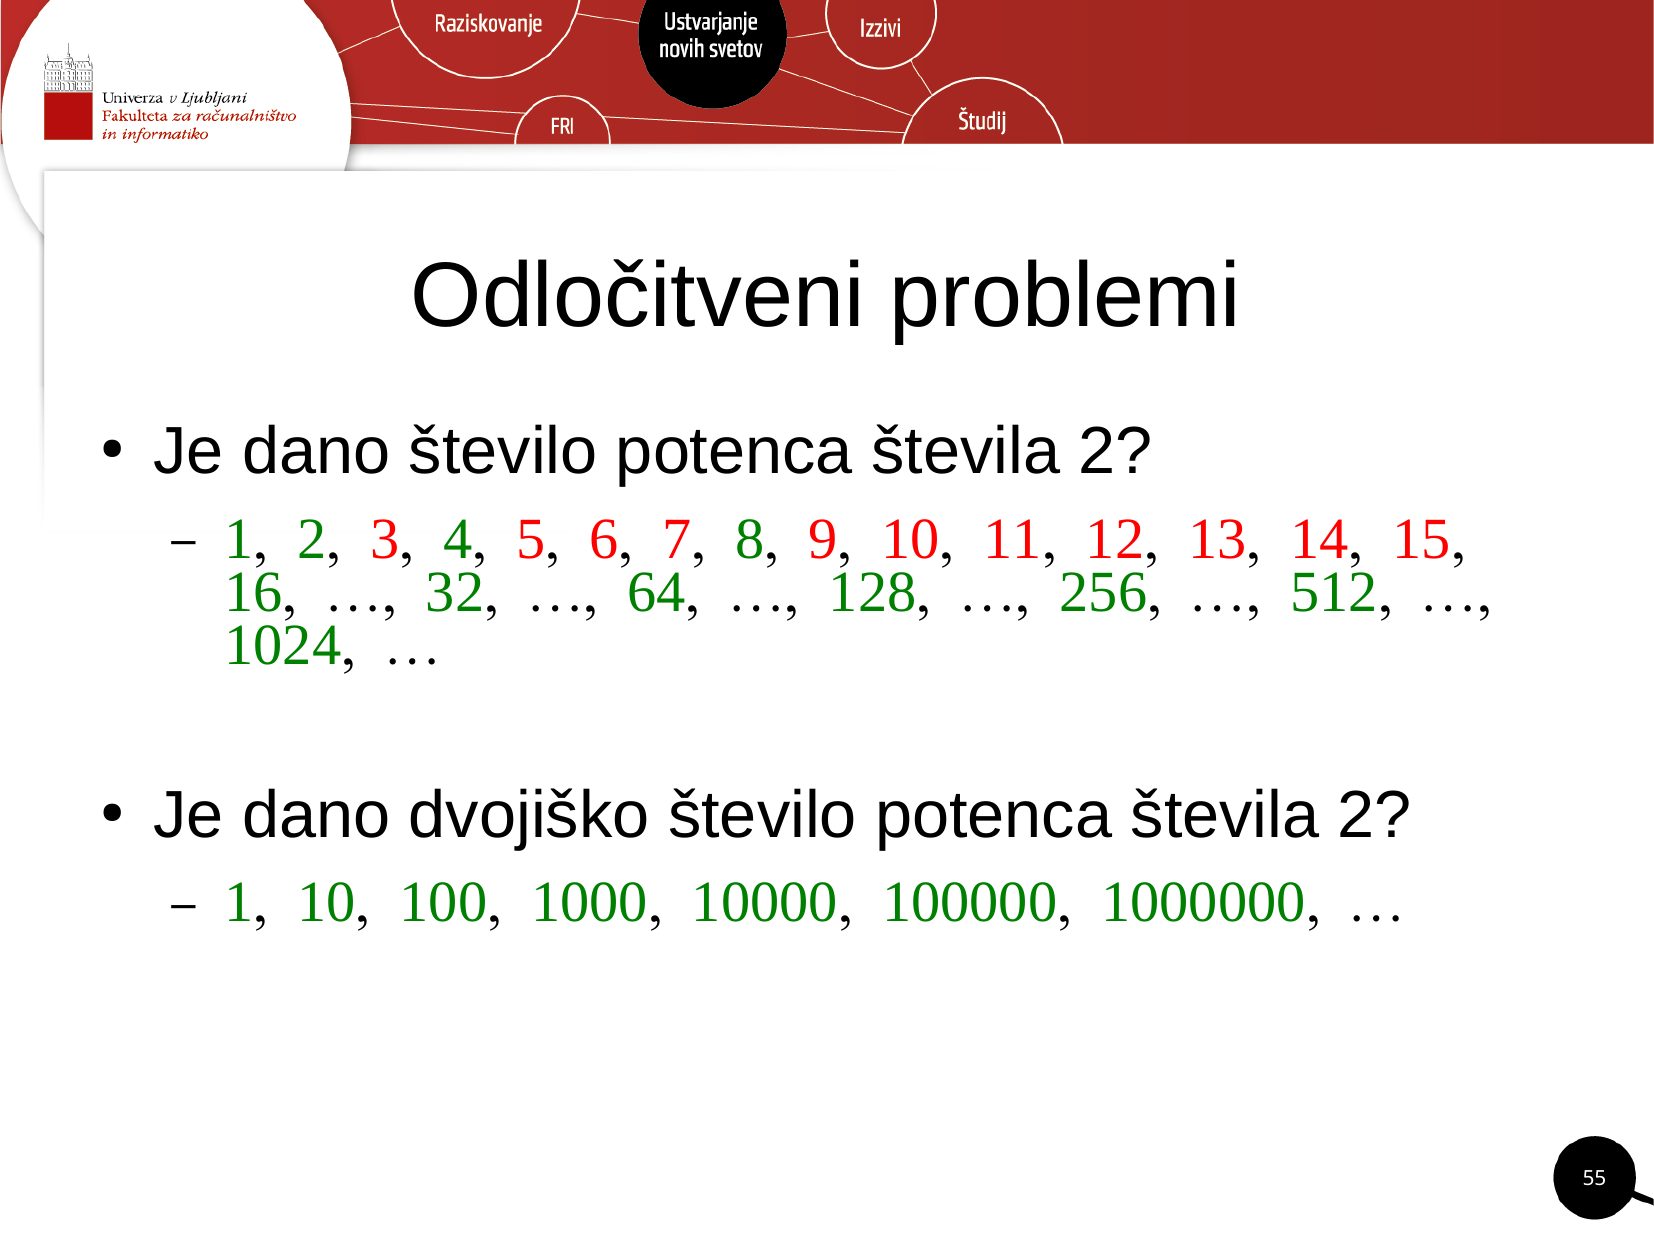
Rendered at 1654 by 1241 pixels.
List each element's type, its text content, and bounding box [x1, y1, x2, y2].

text_box <številka> [1553, 1145, 1636, 1212]
title Odločitveni problemi [82, 191, 1571, 399]
list Je dano število potenca števila 2? 1, 2, 3, 4, 5, 6, 7, 8, 9, 10, 11, 12, 13, 14, 15, 16, …, 32, …, 64, …, 128, …, 256, …, 512, …, 1024, … Je dano dvojiško število potenca števila 2? 1, 10, 100, 1000, 10000, 100000, 1000000, … [82, 413, 1538, 1010]
picture [0, 0, 1654, 1241]
